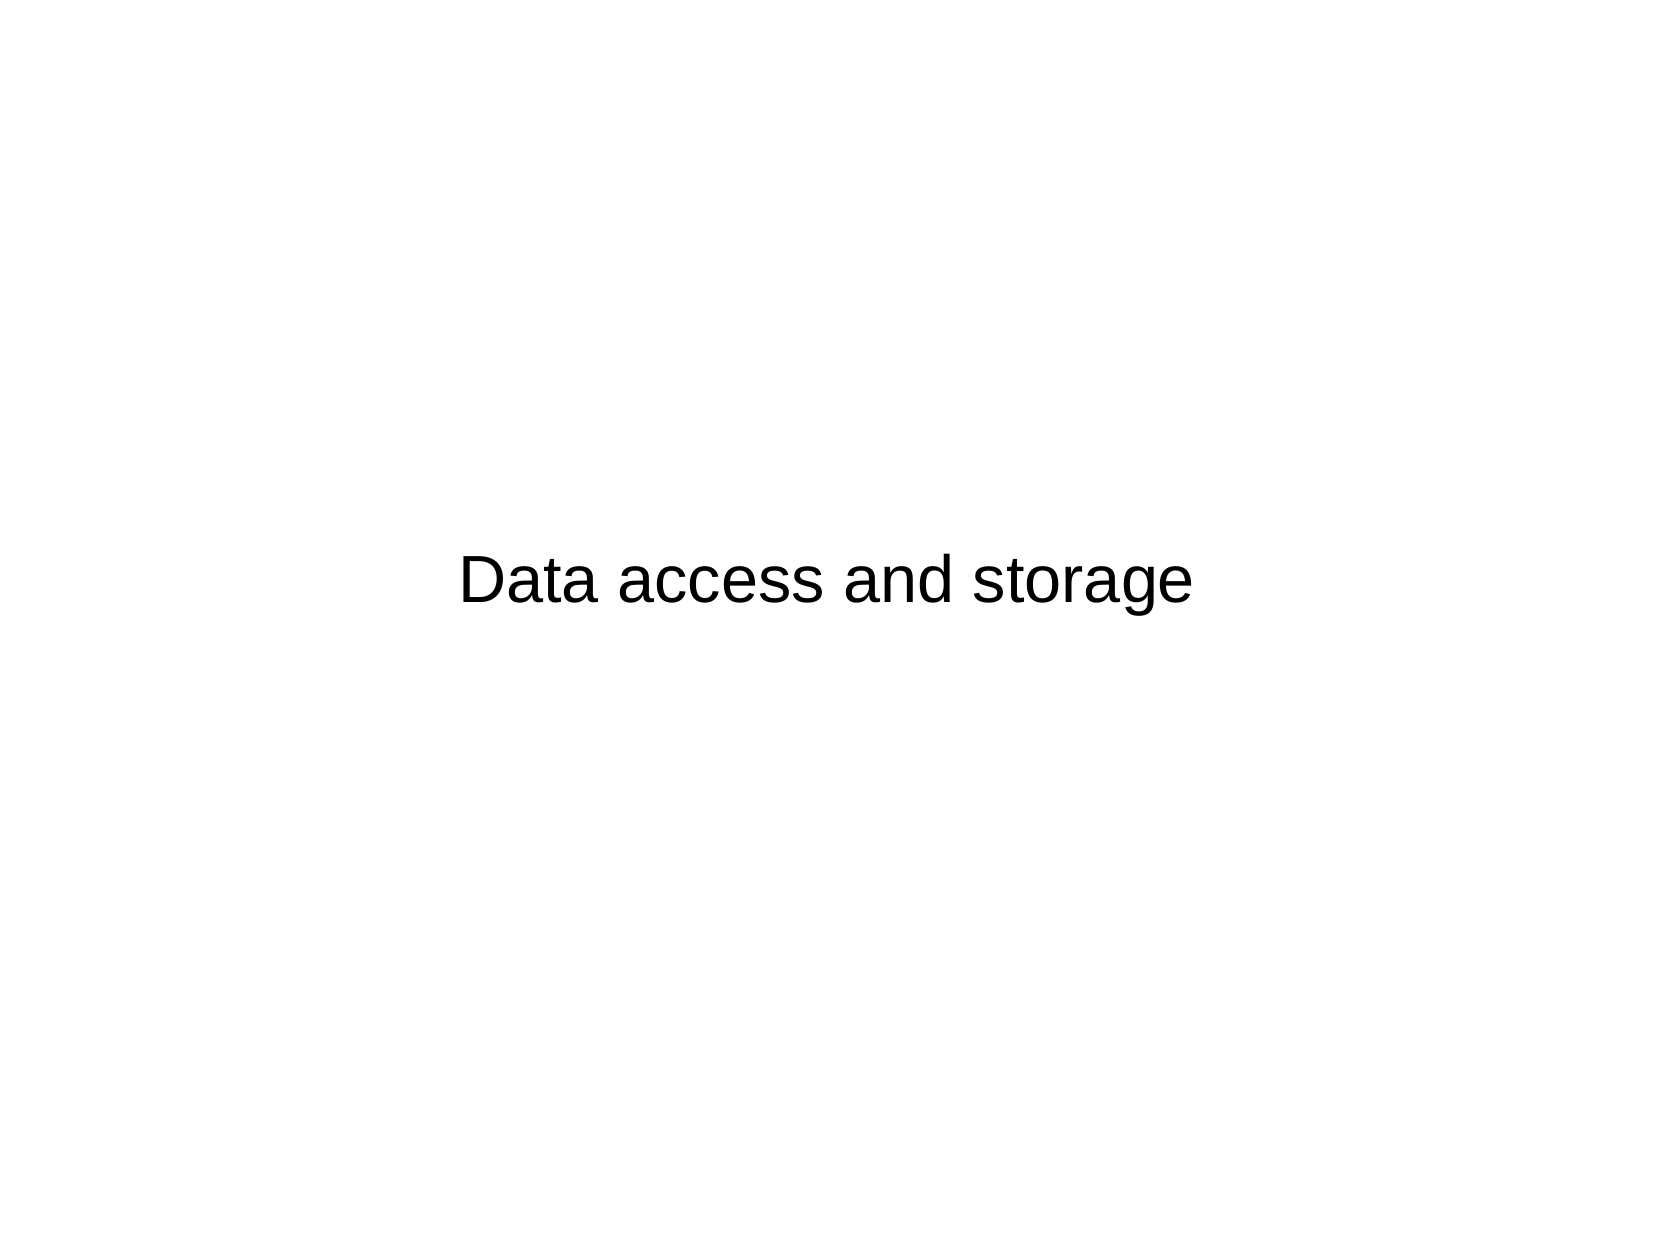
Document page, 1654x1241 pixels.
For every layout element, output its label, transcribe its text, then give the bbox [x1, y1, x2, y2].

subtitle Data access and storage [82, 49, 1571, 1109]
